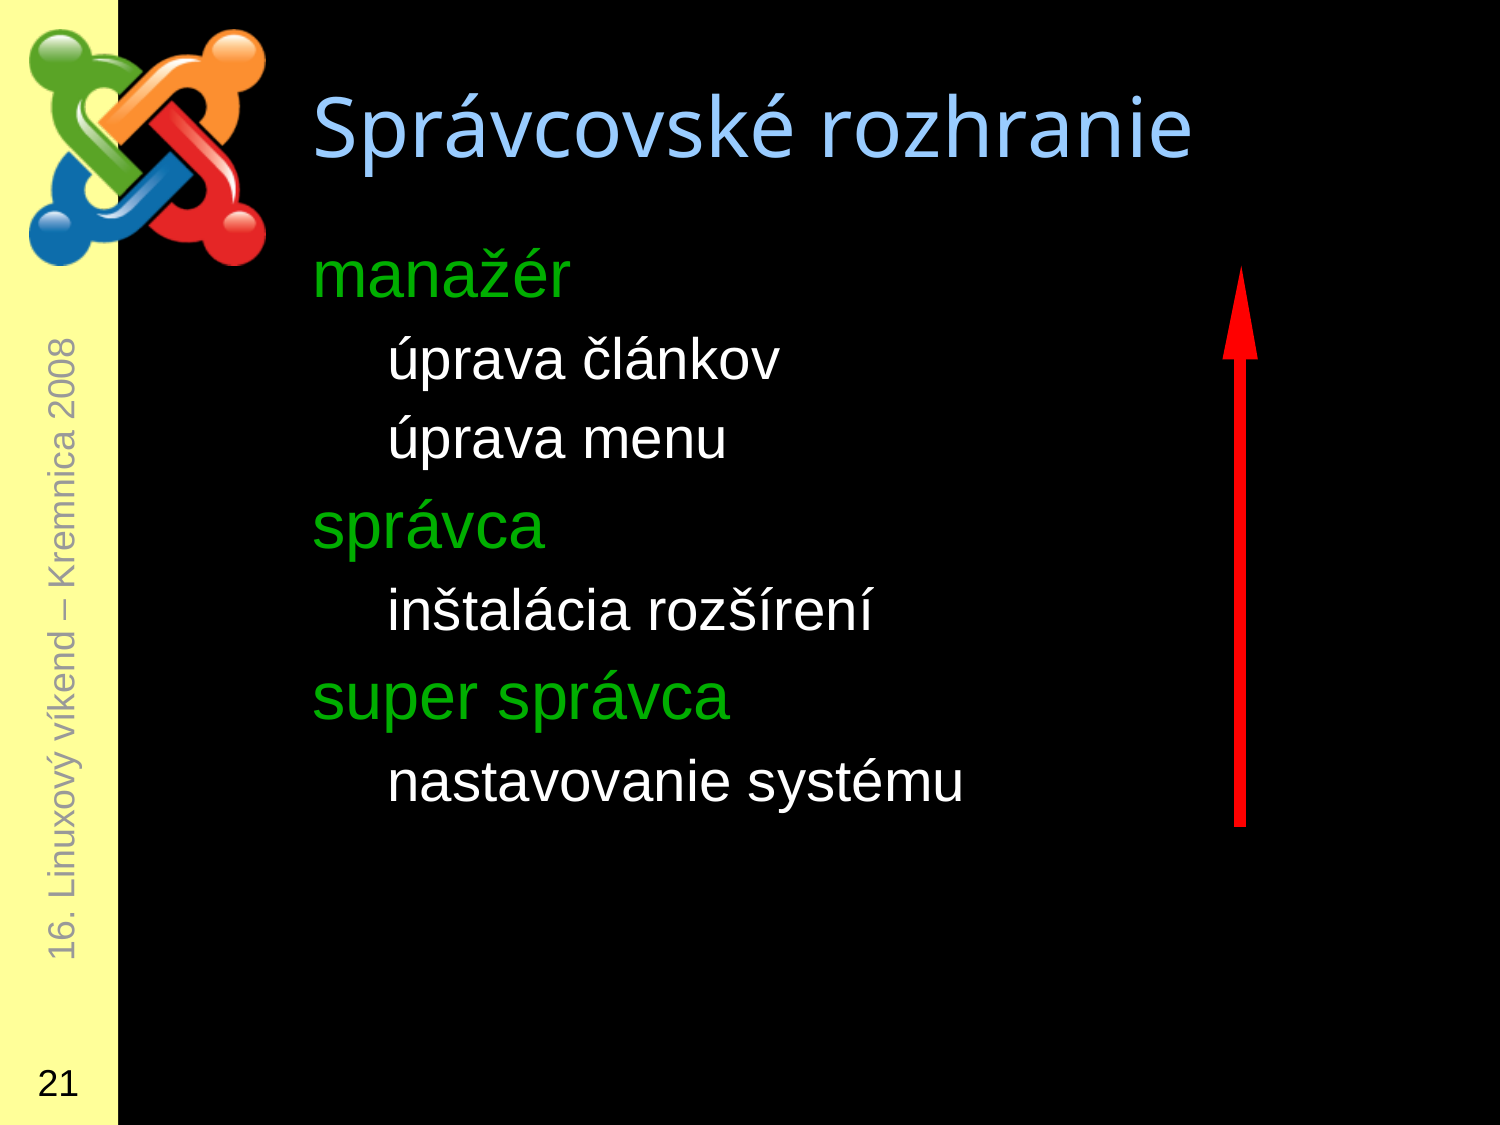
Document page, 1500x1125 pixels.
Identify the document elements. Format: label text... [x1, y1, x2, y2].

title Správcovské rozhranie [312, 24, 1450, 226]
list manažér úprava článkov úprava menu správca inštalácia rozšírení super správca nastavovanie systému [312, 237, 1450, 986]
picture [29, 29, 266, 266]
